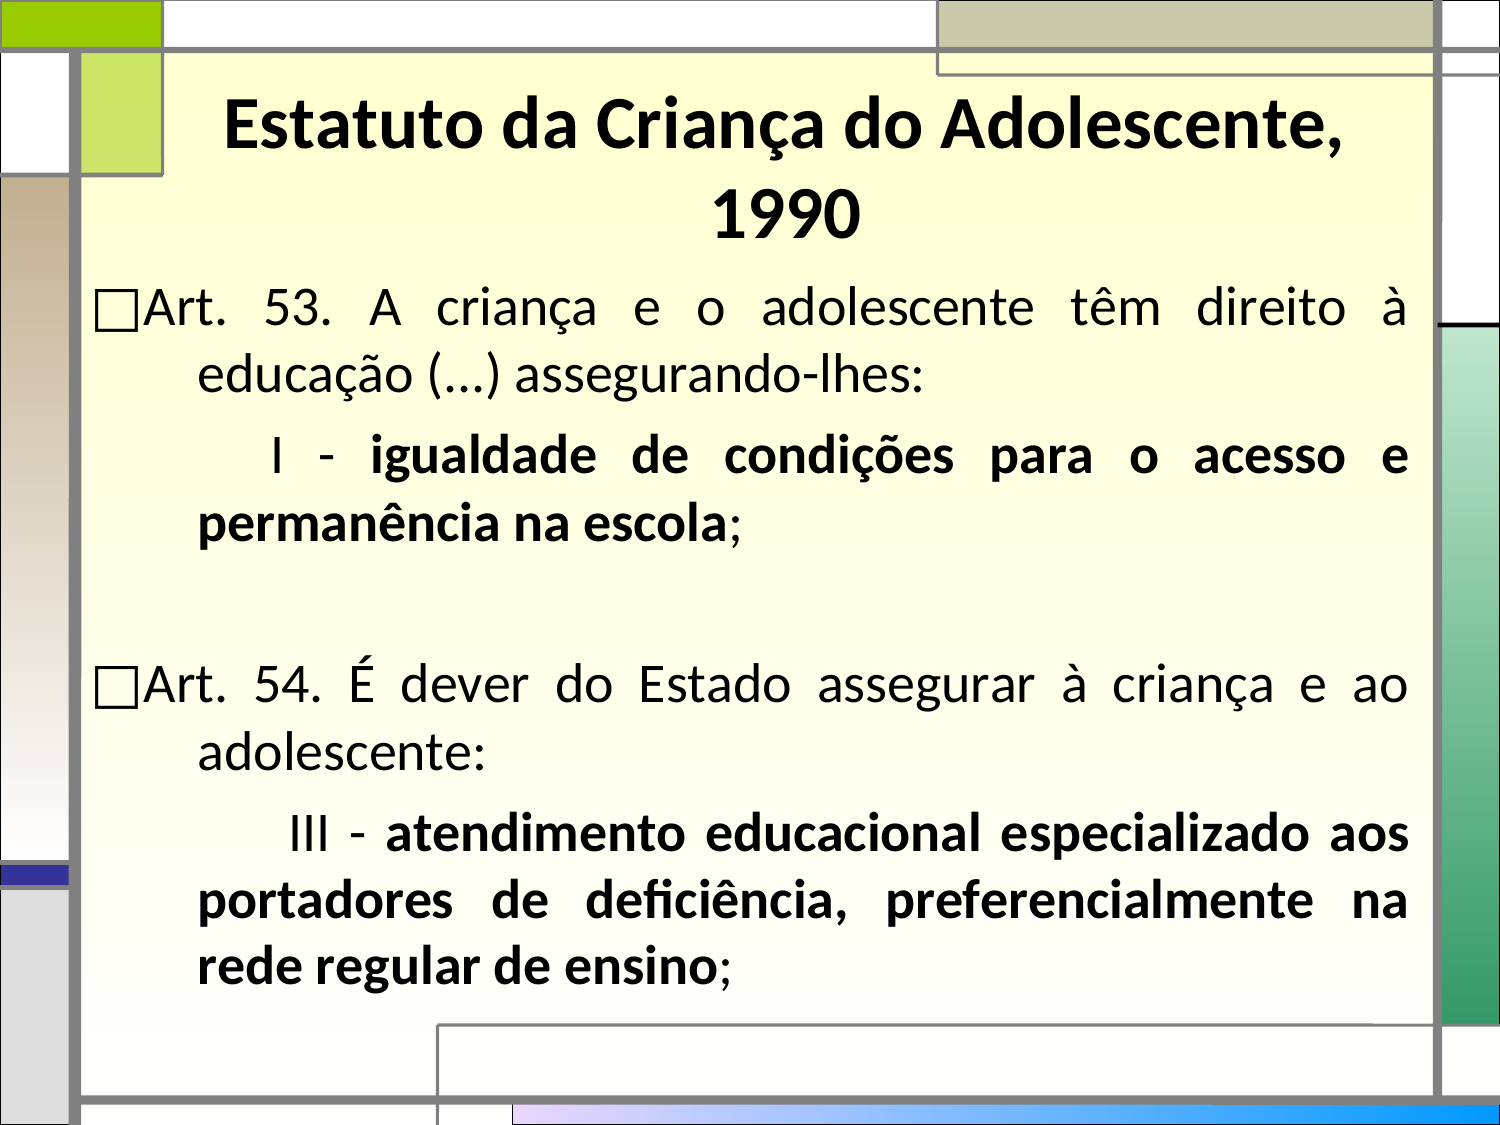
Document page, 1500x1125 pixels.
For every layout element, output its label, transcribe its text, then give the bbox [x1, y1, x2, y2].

list Art. 53. A criança e o adolescente têm direito à educação (...) assegurando-lhes: I - igualdade de condições para o acesso e permanência na escola; Art. 54. É dever do Estado assegurar à criança e ao adolescente: III - atendimento educacional especializado aos portadores de deficiência, preferencialmente na rede regular de ensino; [75, 262, 1426, 1005]
title Estatuto da Criança do Adolescente, 1990 [147, 66, 1423, 254]
